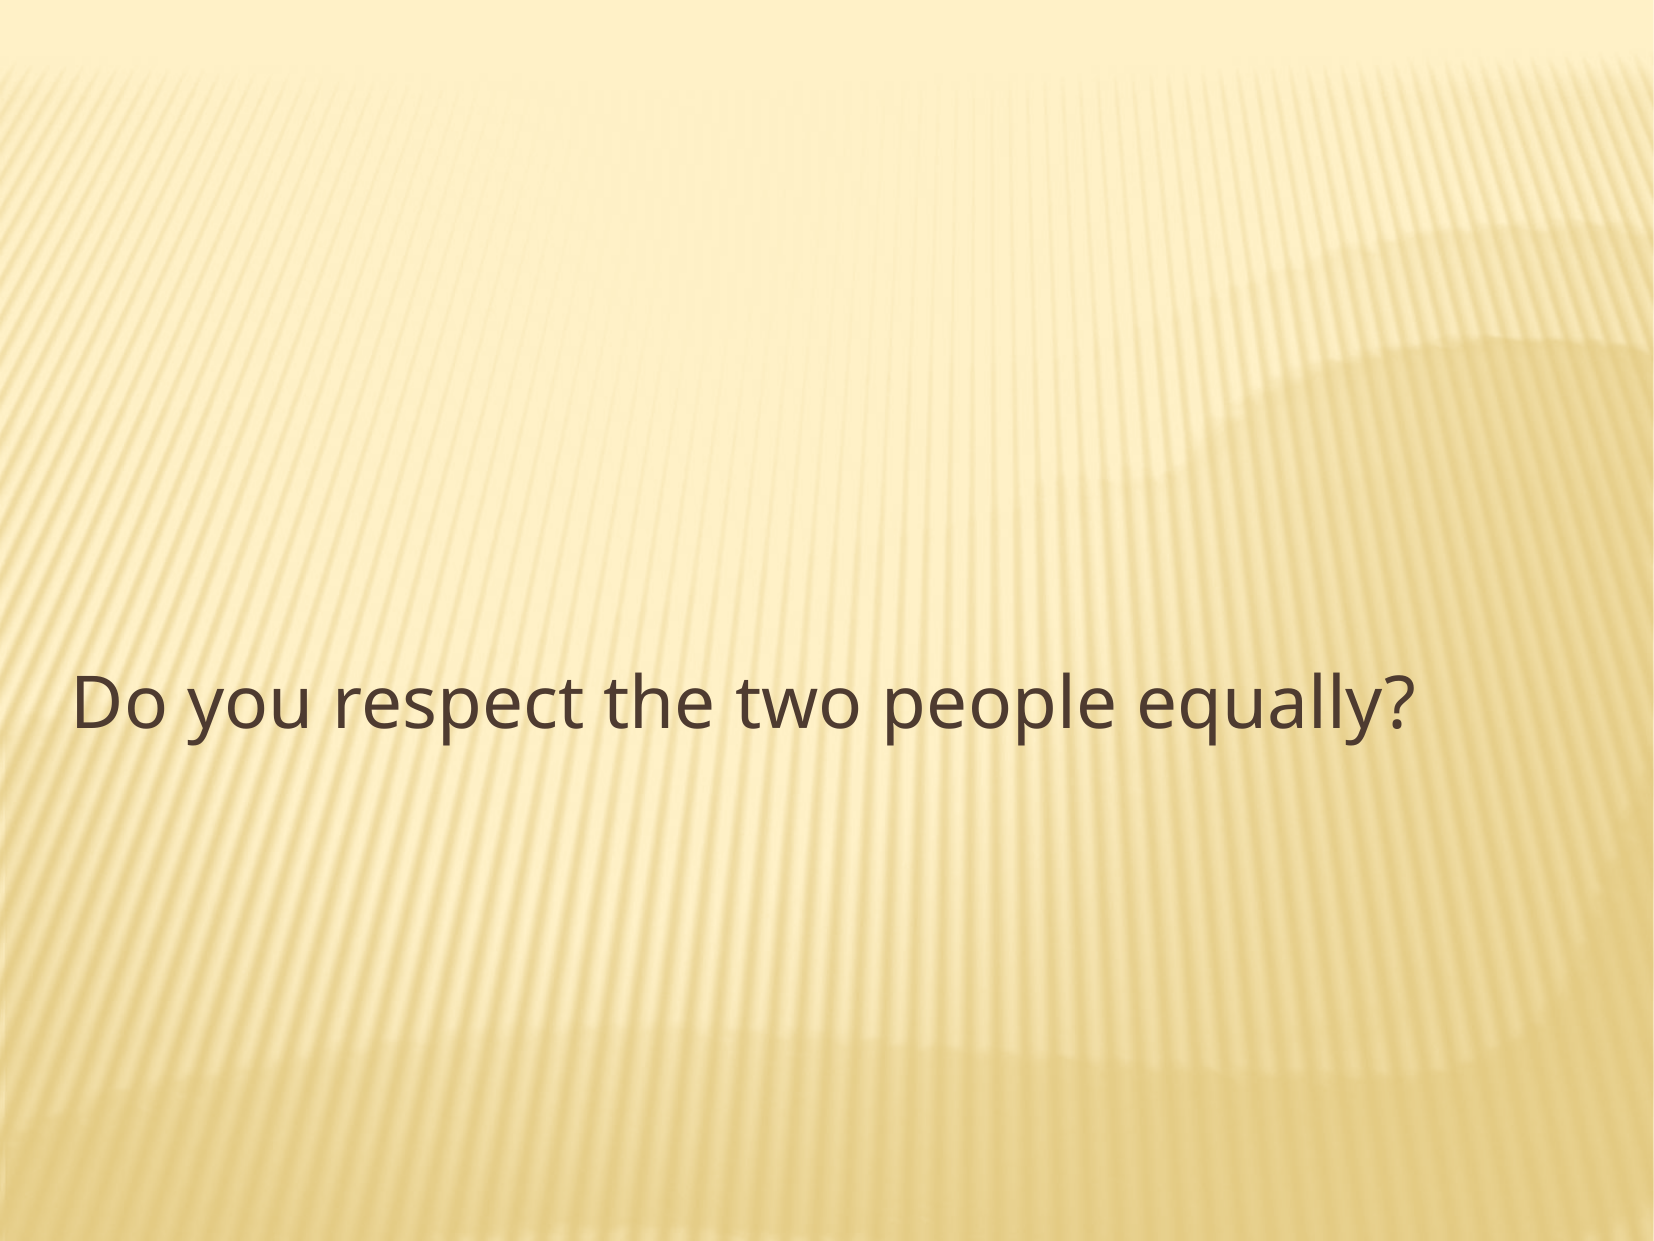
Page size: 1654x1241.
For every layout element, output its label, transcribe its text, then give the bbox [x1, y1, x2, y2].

subtitle Do you respect the two people equally? [0, 297, 1489, 1102]
